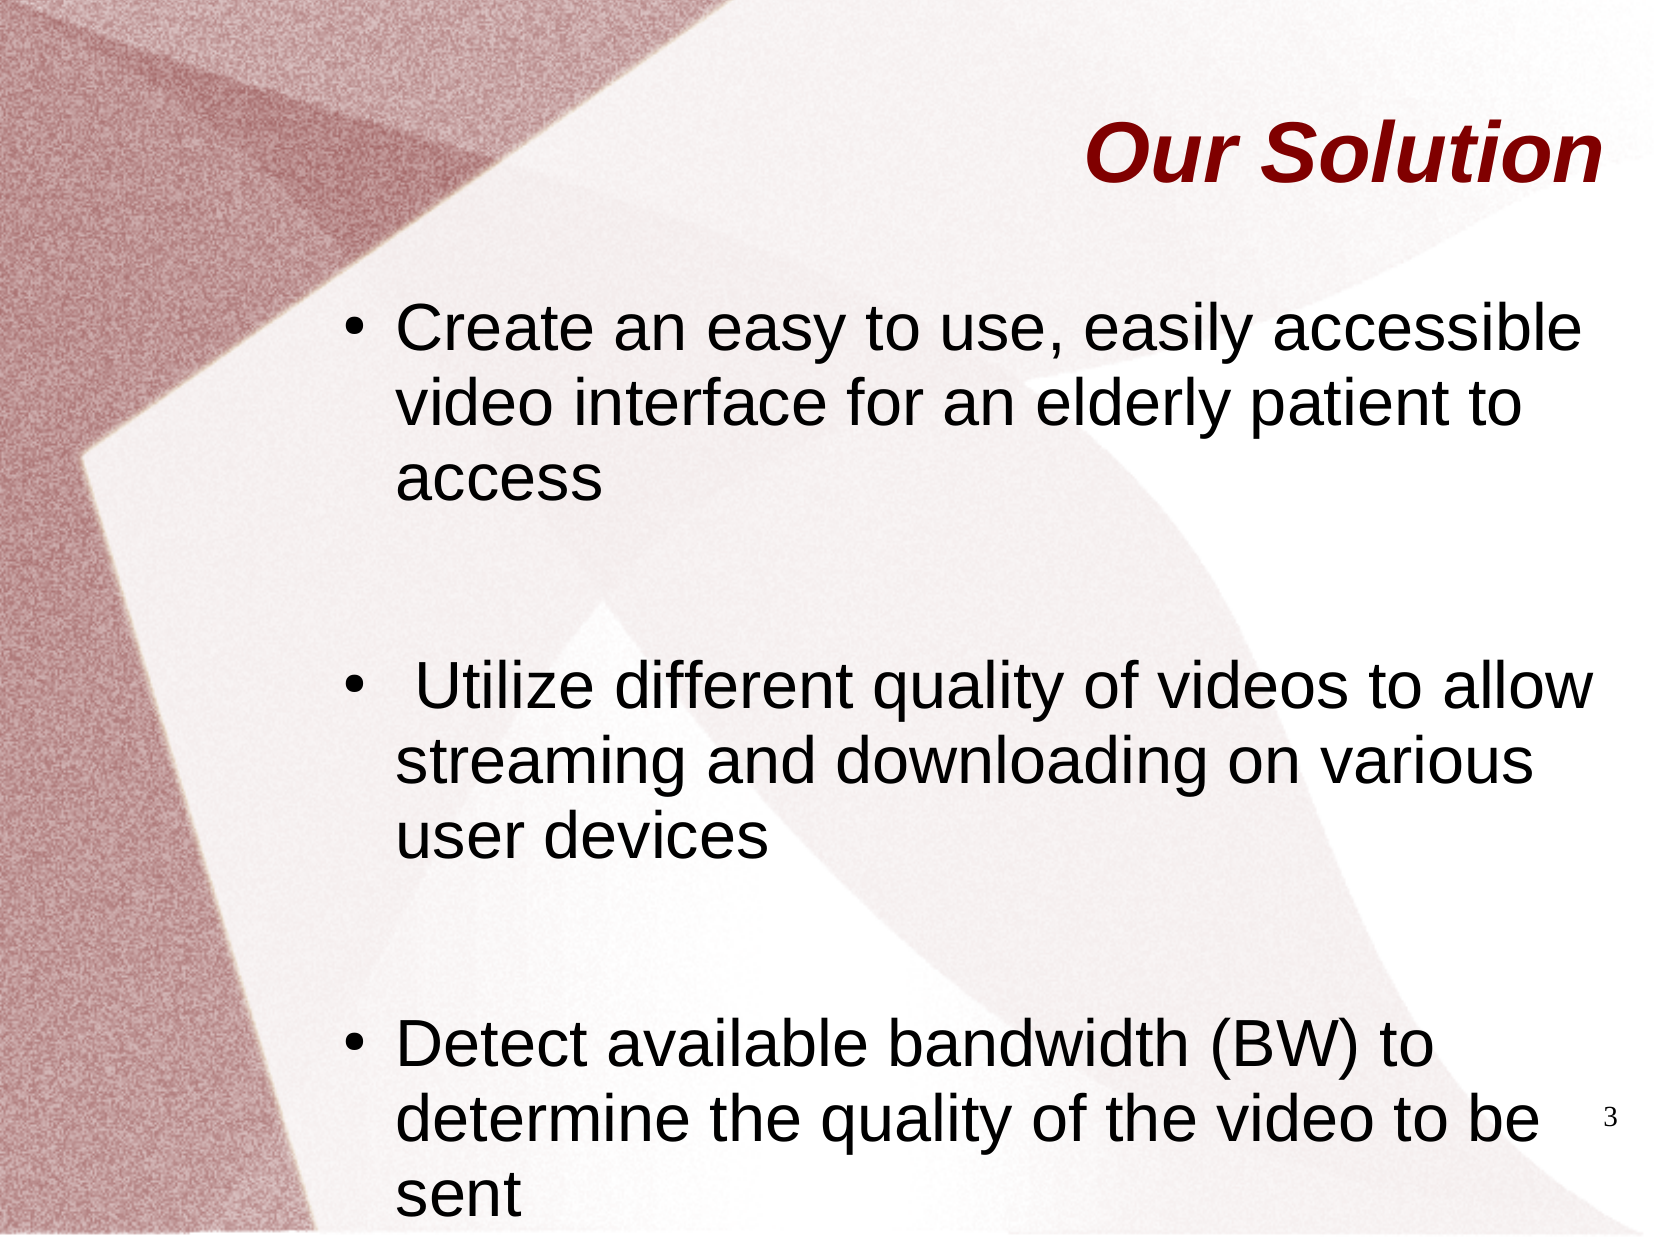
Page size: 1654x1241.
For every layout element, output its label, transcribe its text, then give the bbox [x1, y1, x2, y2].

picture [0, 0, 1654, 1241]
list Create an easy to use, easily accessible video interface for an elderly patient to access Utilize different quality of videos to allow streaming and downloading on various user devices Detect available bandwidth (BW) to determine the quality of the video to be sent [324, 290, 1601, 1231]
title Our Solution [596, 49, 1607, 257]
